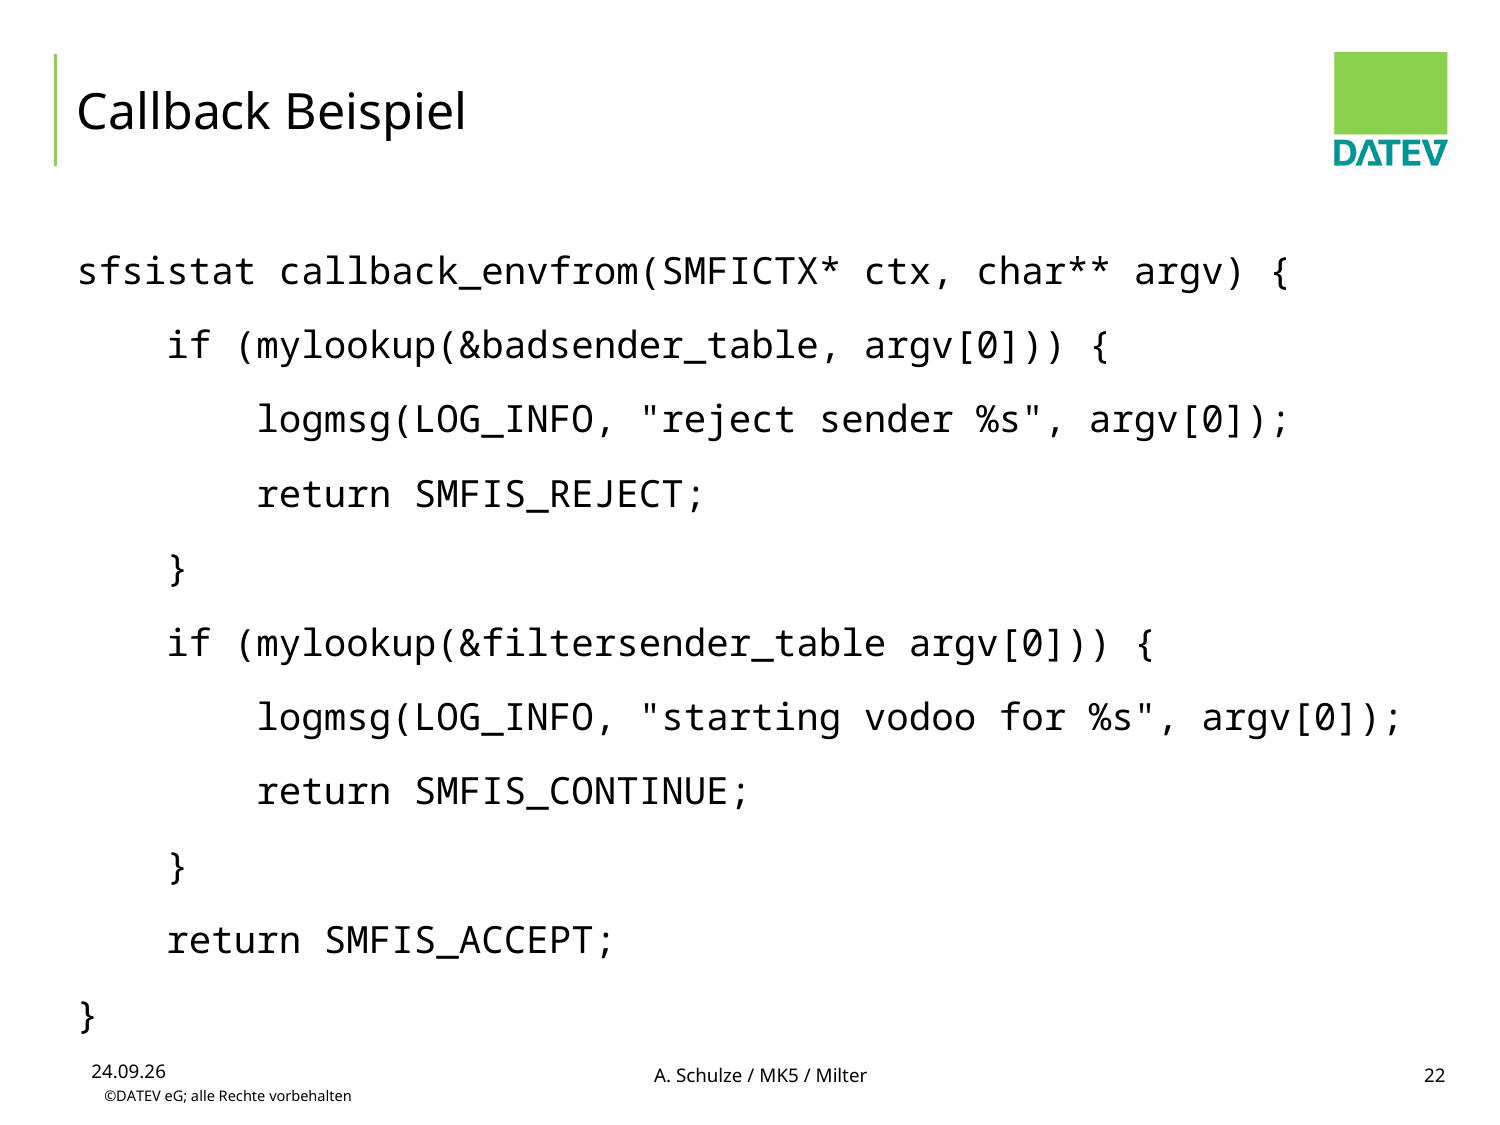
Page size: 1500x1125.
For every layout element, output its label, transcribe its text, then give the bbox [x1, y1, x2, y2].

title Callback Beispiel [76, 39, 1235, 182]
subtitle sfsistat callback_envfrom(SMFICTX* ctx, char** argv) { if (mylookup(&badsender_table, argv[0])) { logmsg(LOG_INFO, "reject sender %s", argv[0]); return SMFIS_REJECT; } if (mylookup(&filtersender_table argv[0])) { logmsg(LOG_INFO, "starting vodoo for %s", argv[0]); return SMFIS_CONTINUE; } return SMFIS_ACCEPT; } [76, 250, 1447, 1033]
picture [1333, 52, 1478, 173]
